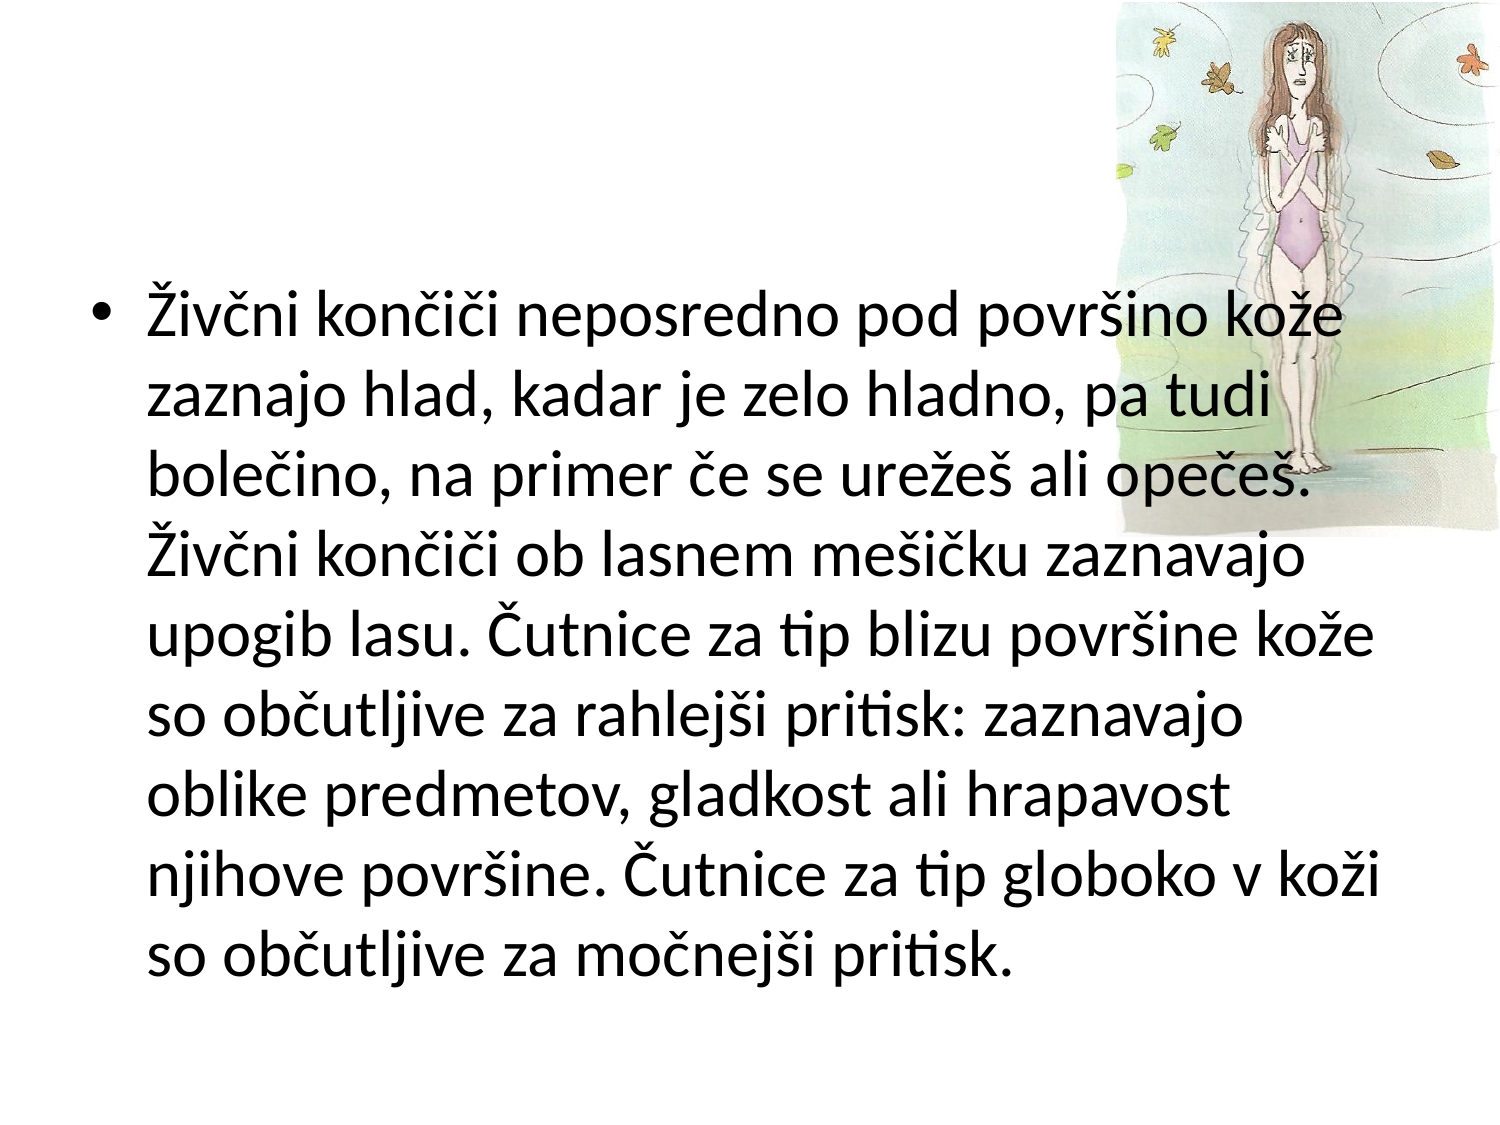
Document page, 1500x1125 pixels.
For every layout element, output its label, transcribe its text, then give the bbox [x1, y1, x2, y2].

list Živčni končiči neposredno pod površino kože zaznajo hlad, kadar je zelo hladno, pa tudi bolečino, na primer če se urežeš ali opečeš. Živčni končiči ob lasnem mešičku zaznavajo upogib lasu. Čutnice za tip blizu površine kože so občutljive za rahlejši pritisk: zaznavajo oblike predmetov, gladkost ali hrapavost njihove površine. Čutnice za tip globoko v koži so občutljive za močnejši pritisk. [75, 262, 1425, 1005]
picture [1116, 2, 1500, 537]
